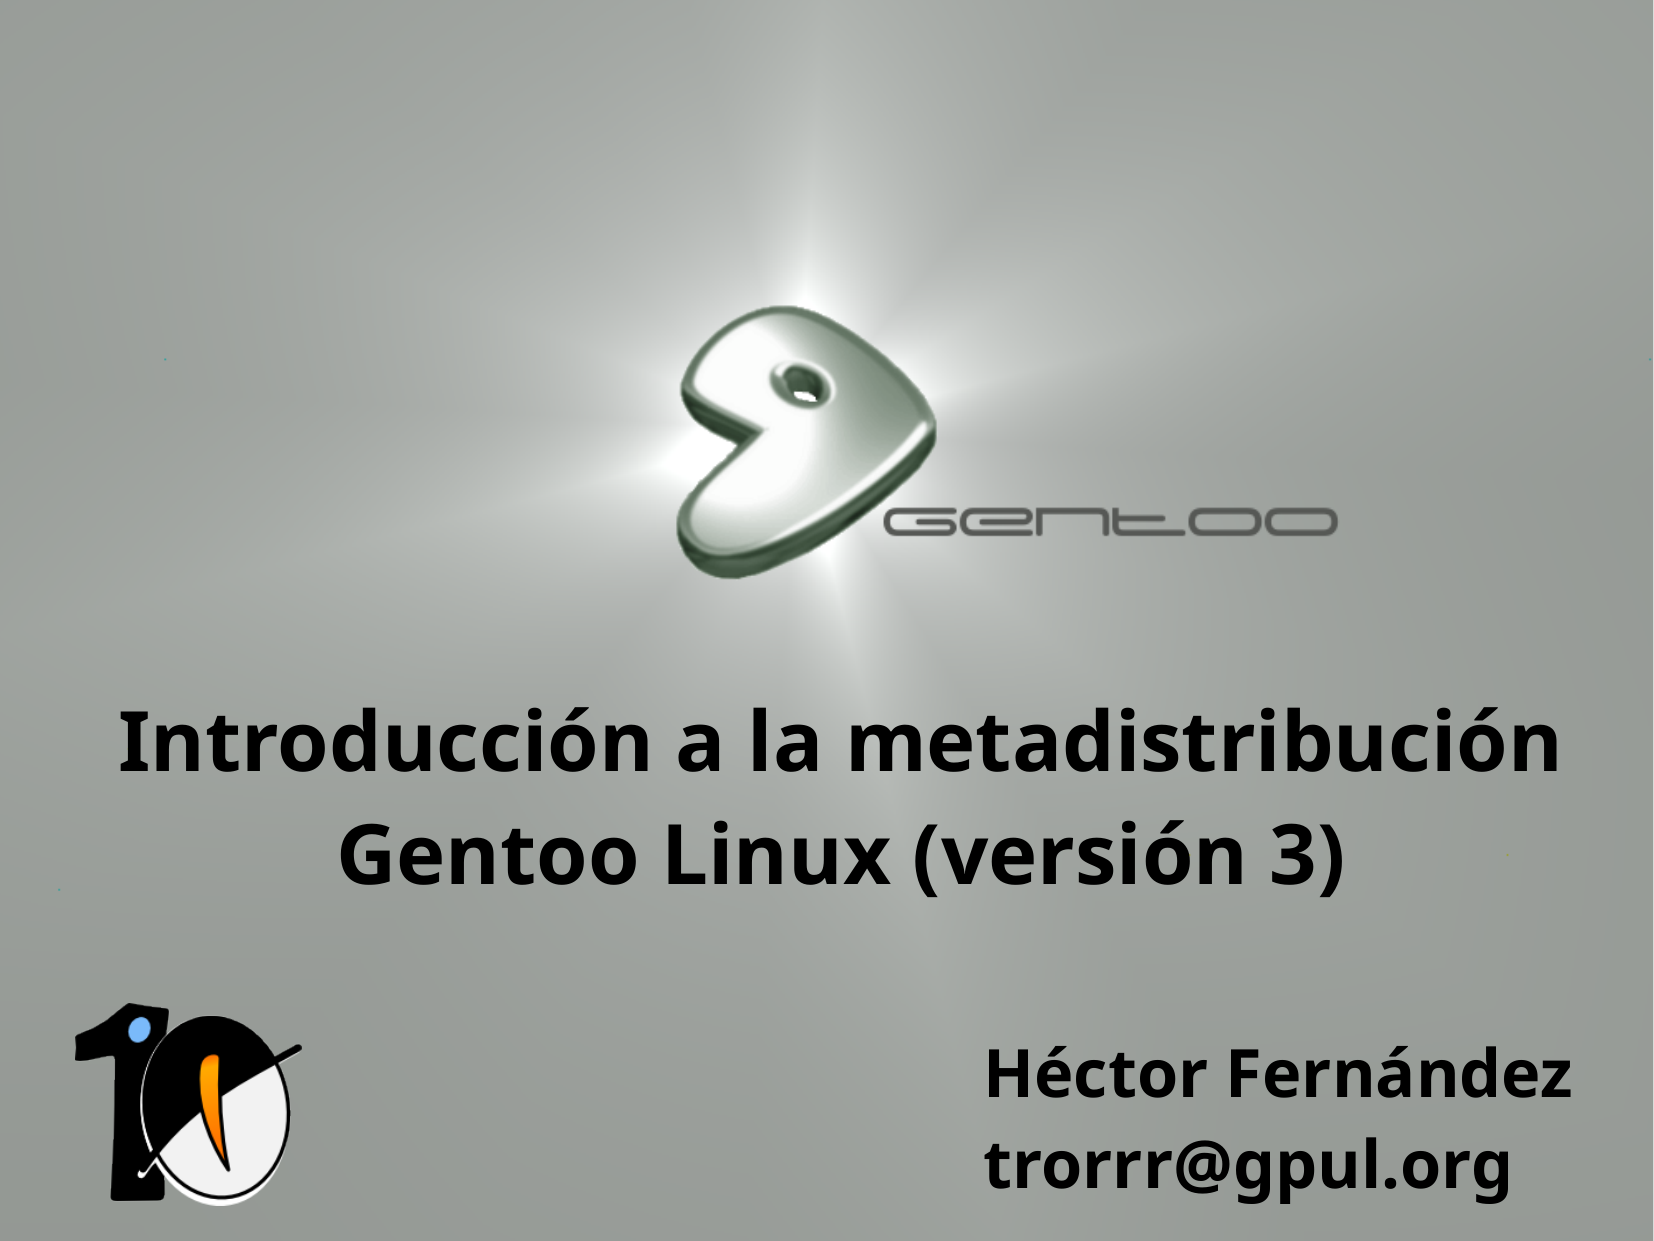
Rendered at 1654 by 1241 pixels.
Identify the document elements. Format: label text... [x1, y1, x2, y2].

text_box Introducción a la metadistribución Gentoo Linux (versión 3) [29, 674, 1654, 910]
text_box Héctor Fernández trorrr@gpul.org [968, 1019, 1654, 1211]
picture [0, 0, 1654, 1241]
